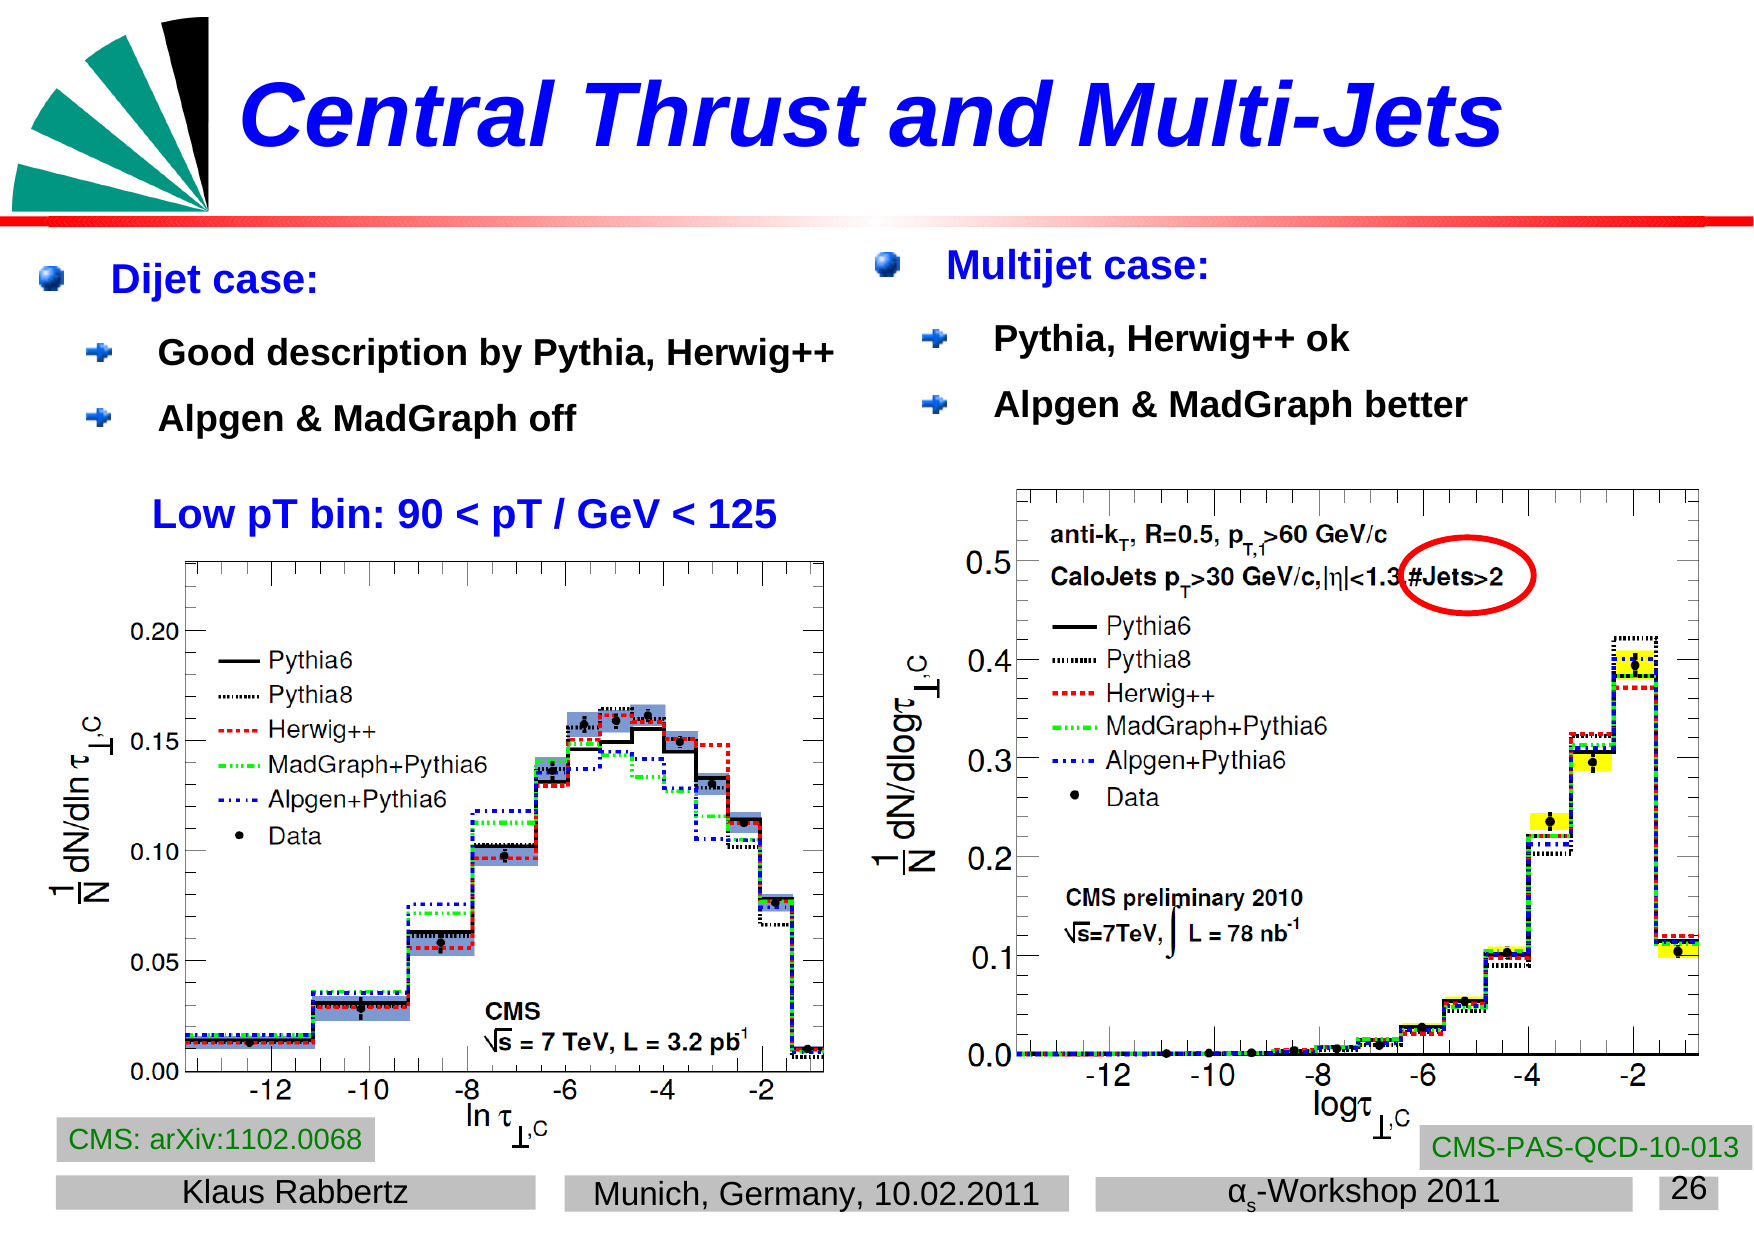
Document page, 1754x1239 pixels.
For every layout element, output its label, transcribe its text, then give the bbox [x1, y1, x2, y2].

text_box CMS: arXiv:1102.0068 [56, 1117, 375, 1162]
text_box CMS-PAS-QCD-10-013 [1419, 1125, 1753, 1170]
text_box Low pT bin: 90 < pT / GeV < 125 [140, 484, 791, 544]
picture [12, 17, 209, 214]
title Central Thrust and Multi-Jets [220, 16, 1525, 213]
list Dijet case: Good description by Pythia, Herwig++ Alpgen & MadGraph off [27, 255, 867, 467]
list Multijet case: Pythia, Herwig++ ok Alpgen & MadGraph better [863, 241, 1702, 454]
picture [45, 556, 832, 1151]
picture [868, 485, 1709, 1142]
